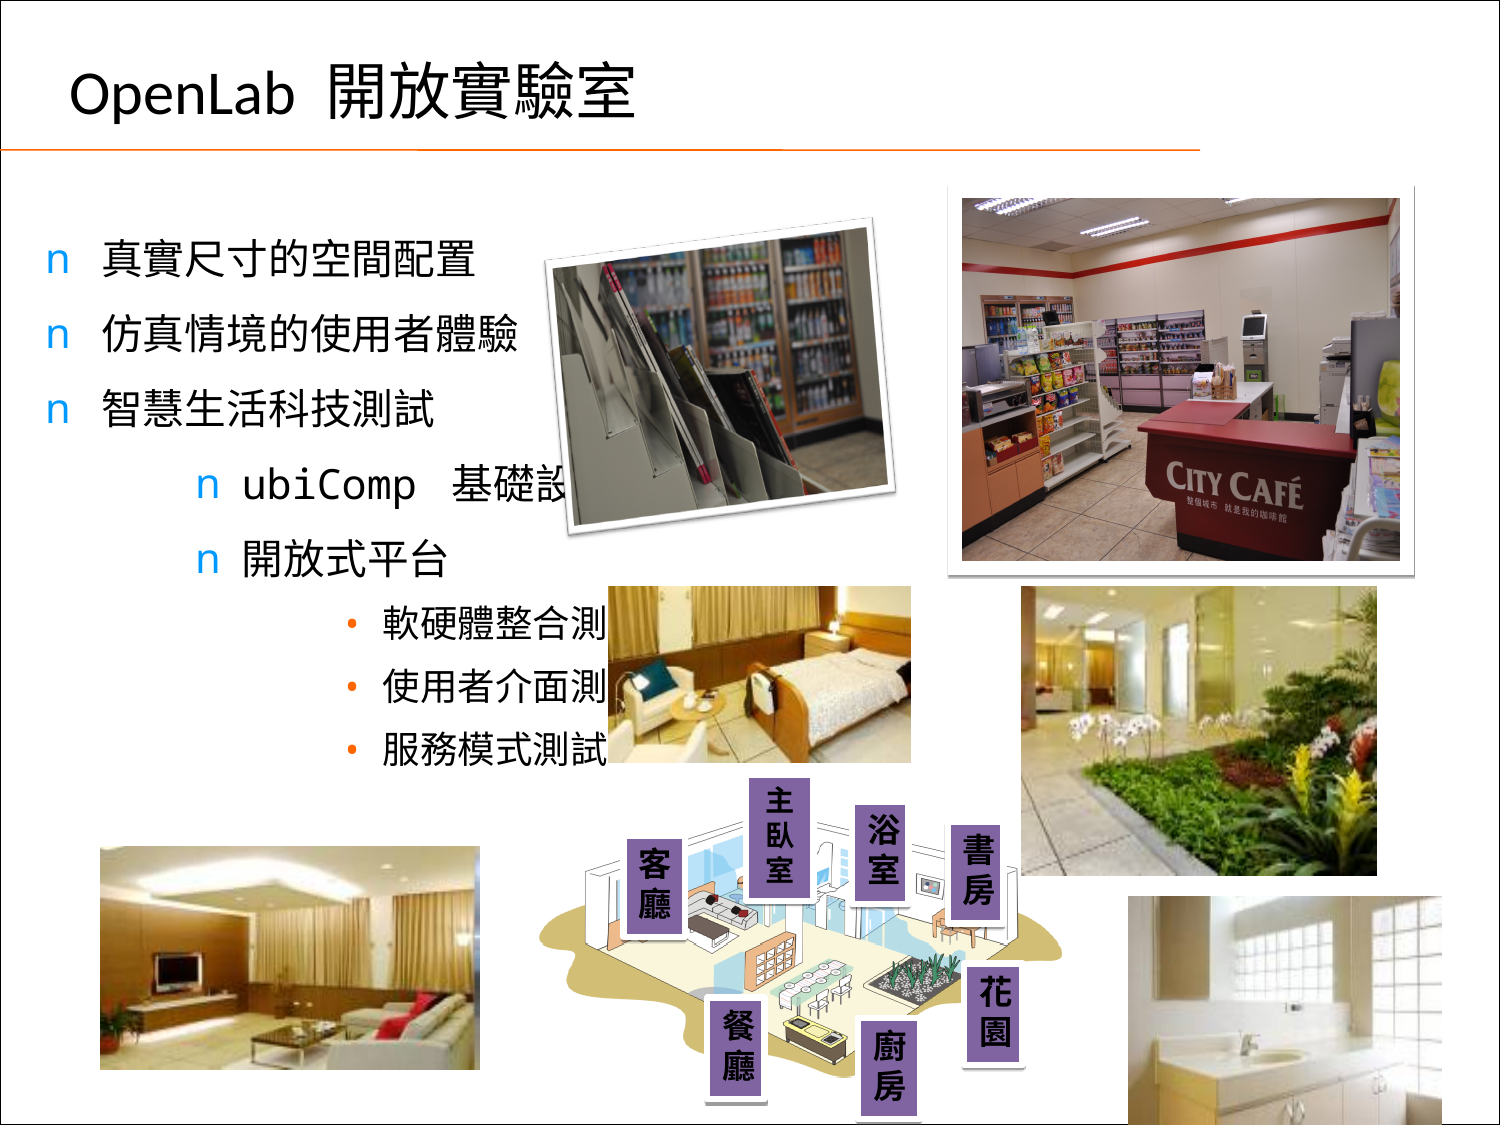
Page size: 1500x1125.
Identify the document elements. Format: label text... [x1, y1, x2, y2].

text_box 花園 [964, 963, 1023, 1066]
picture [1128, 896, 1442, 1125]
text_box 真實尺寸的空間配置 仿真情境的使用者體驗 智慧生活科技測試 ubiComp 基礎設施 開放式平台 軟硬體整合測試 使用者介面測試 服務模式測試 [30, 200, 690, 788]
text_box 餐廳 [707, 997, 765, 1100]
text_box 主臥室 [746, 774, 814, 901]
text_box [0, 0, 1500, 1125]
text_box 書房 [947, 822, 1004, 924]
picture [539, 586, 1377, 1079]
picture [100, 846, 480, 1070]
picture [608, 586, 911, 763]
text_box OpenLab 開放實驗室 [54, 45, 1462, 172]
picture [962, 197, 1400, 561]
text_box 浴室 [852, 802, 909, 904]
text_box 廚房 [858, 1017, 921, 1120]
text_box 客廳 [623, 835, 685, 938]
picture [539, 212, 901, 544]
